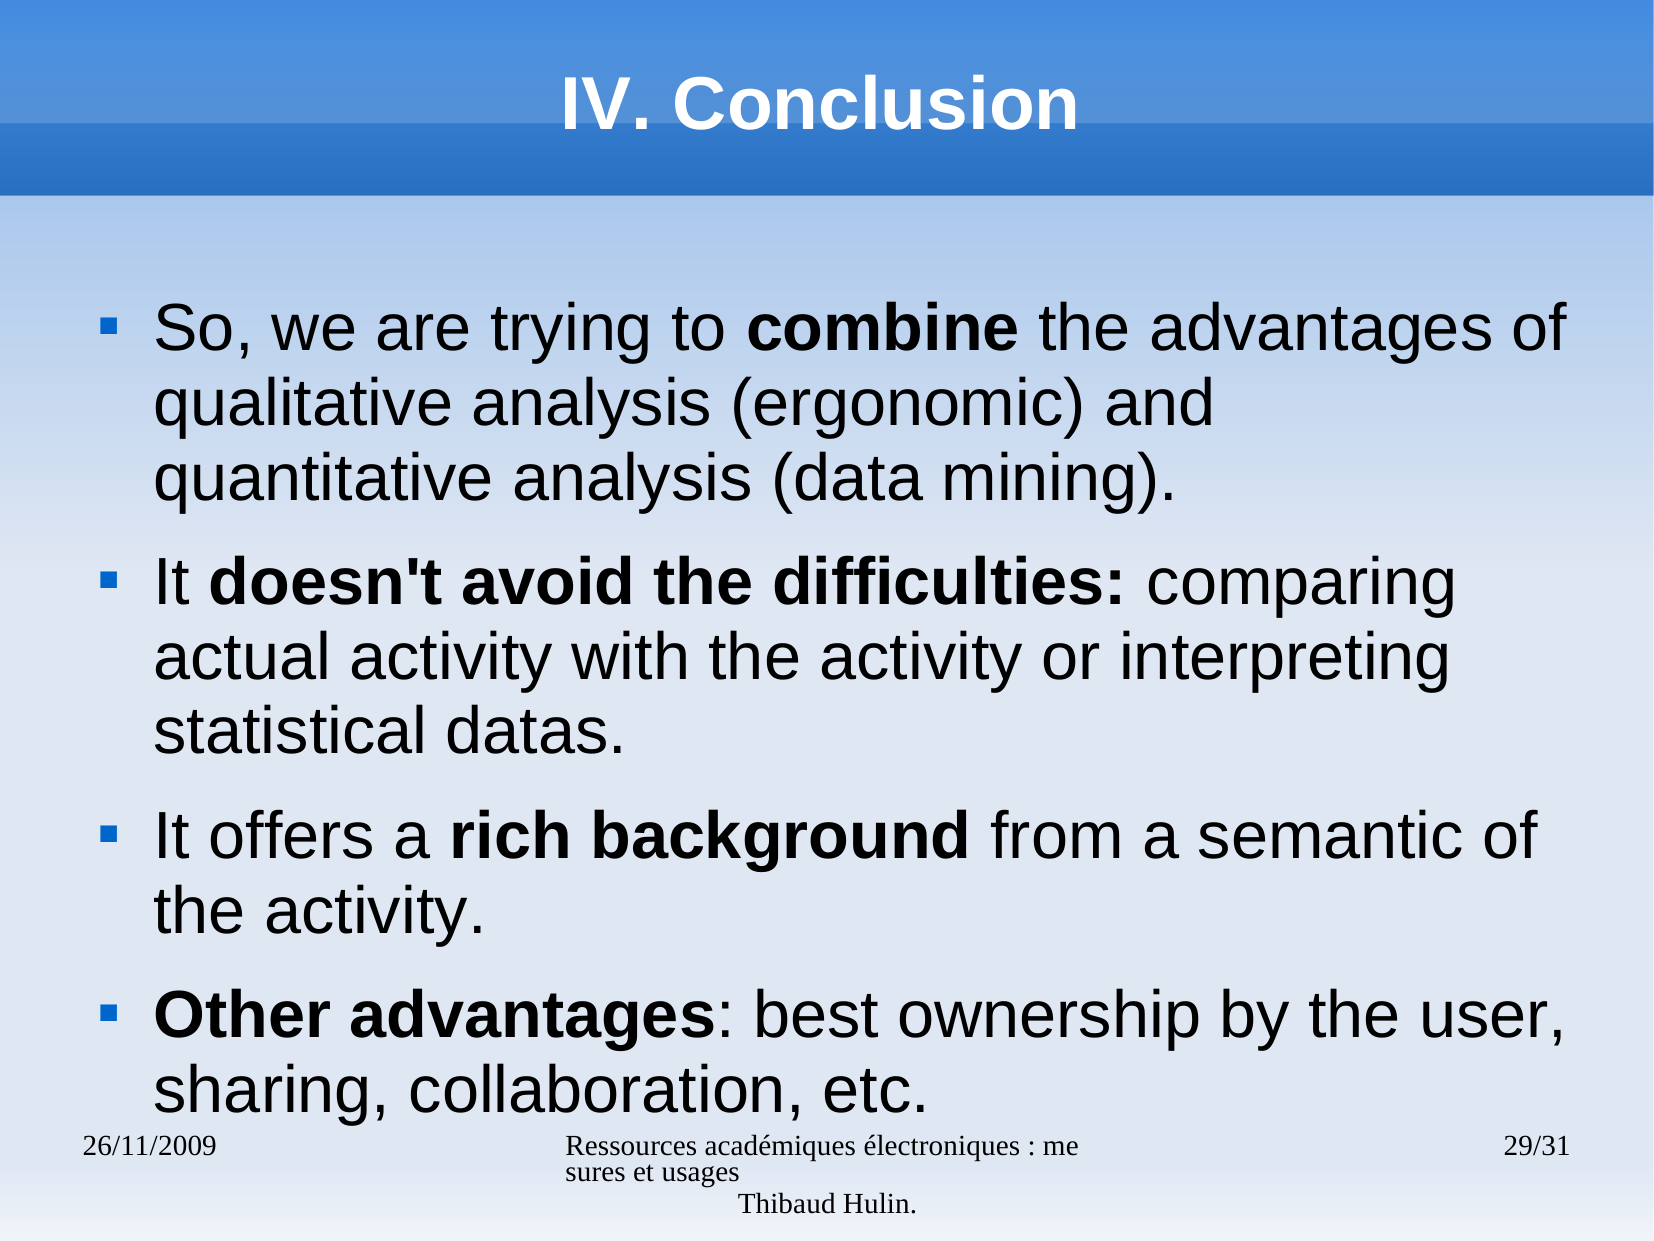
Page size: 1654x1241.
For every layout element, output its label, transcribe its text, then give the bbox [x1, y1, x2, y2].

list So, we are trying to combine the advantages of qualitative analysis (ergonomic) and quantitative analysis (data mining). It doesn't avoid the difficulties: comparing actual activity with the activity or interpreting statistical datas. It offers a rich background from a semantic of the activity. Other advantages: best ownership by the user, sharing, collaboration, etc. [82, 290, 1571, 1127]
picture [0, 0, 1654, 1241]
title IV. Conclusion [76, 0, 1565, 208]
